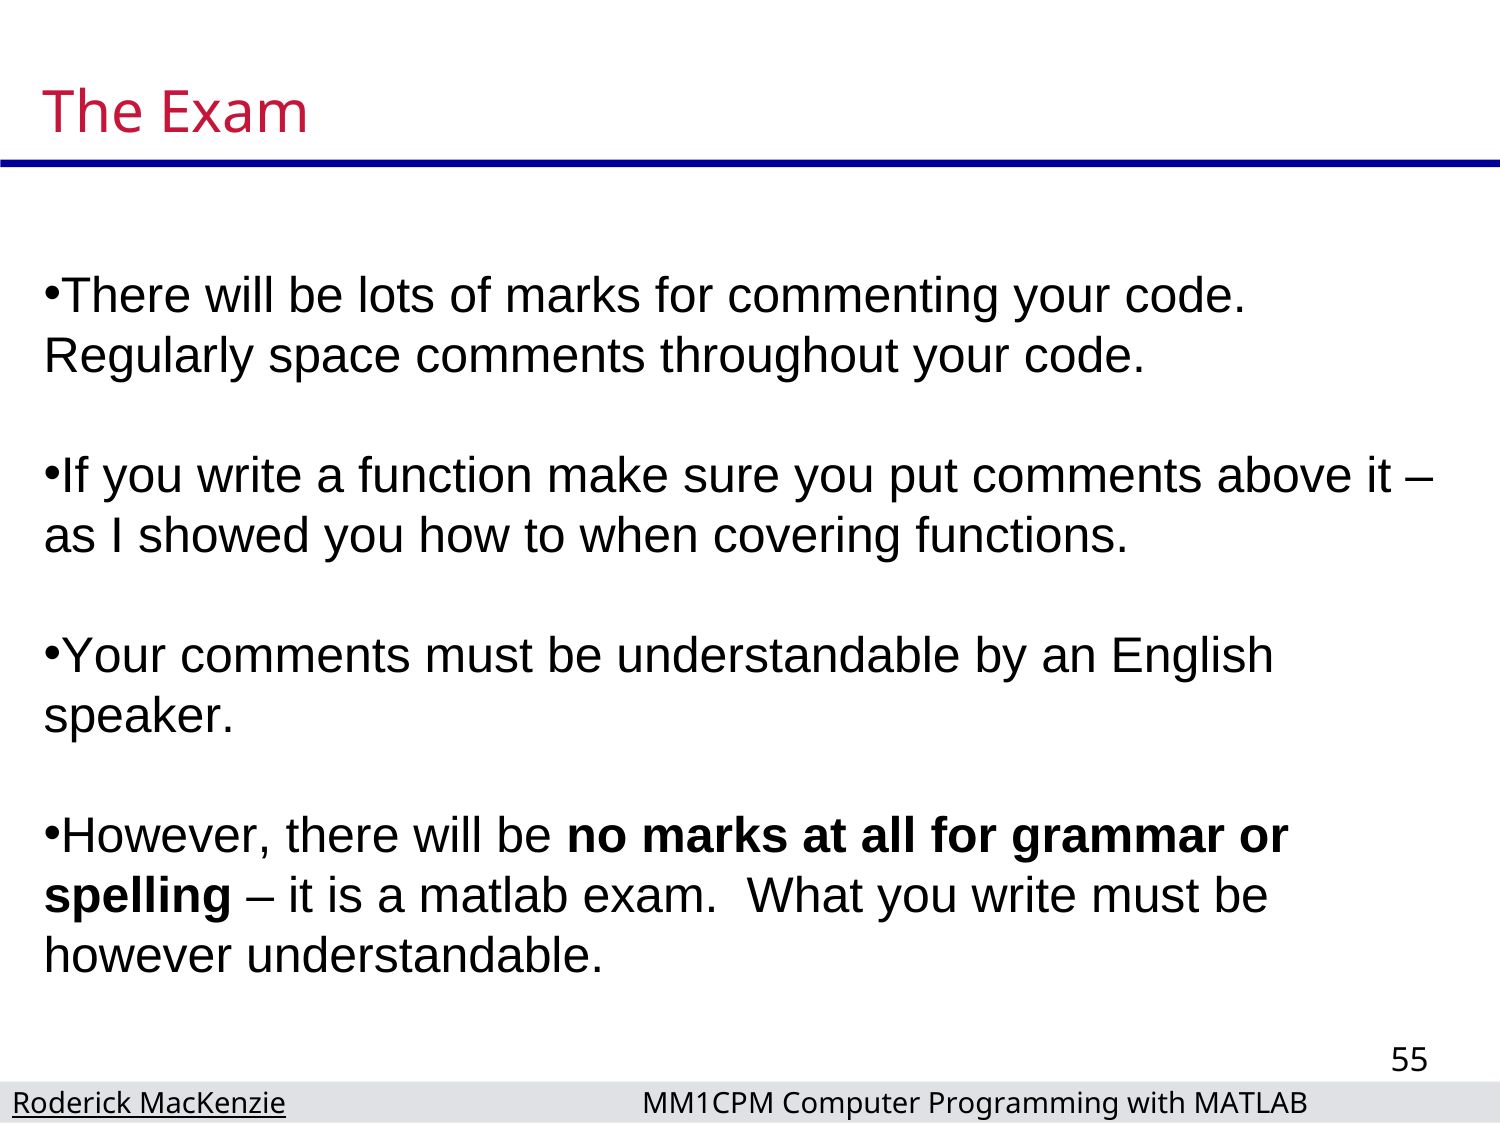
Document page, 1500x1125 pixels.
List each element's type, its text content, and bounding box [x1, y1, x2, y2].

text_box <number> [1375, 1030, 1500, 1101]
text_box There will be lots of marks for commenting your code. Regularly space comments throughout your code. If you write a function make sure you put comments above it – as I showed you how to when covering functions. Your comments must be understandable by an English speaker. However, there will be no marks at all for grammar or spelling – it is a matlab exam. What you write must be however understandable. [28, 255, 1469, 991]
title The Exam [28, 57, 1138, 162]
